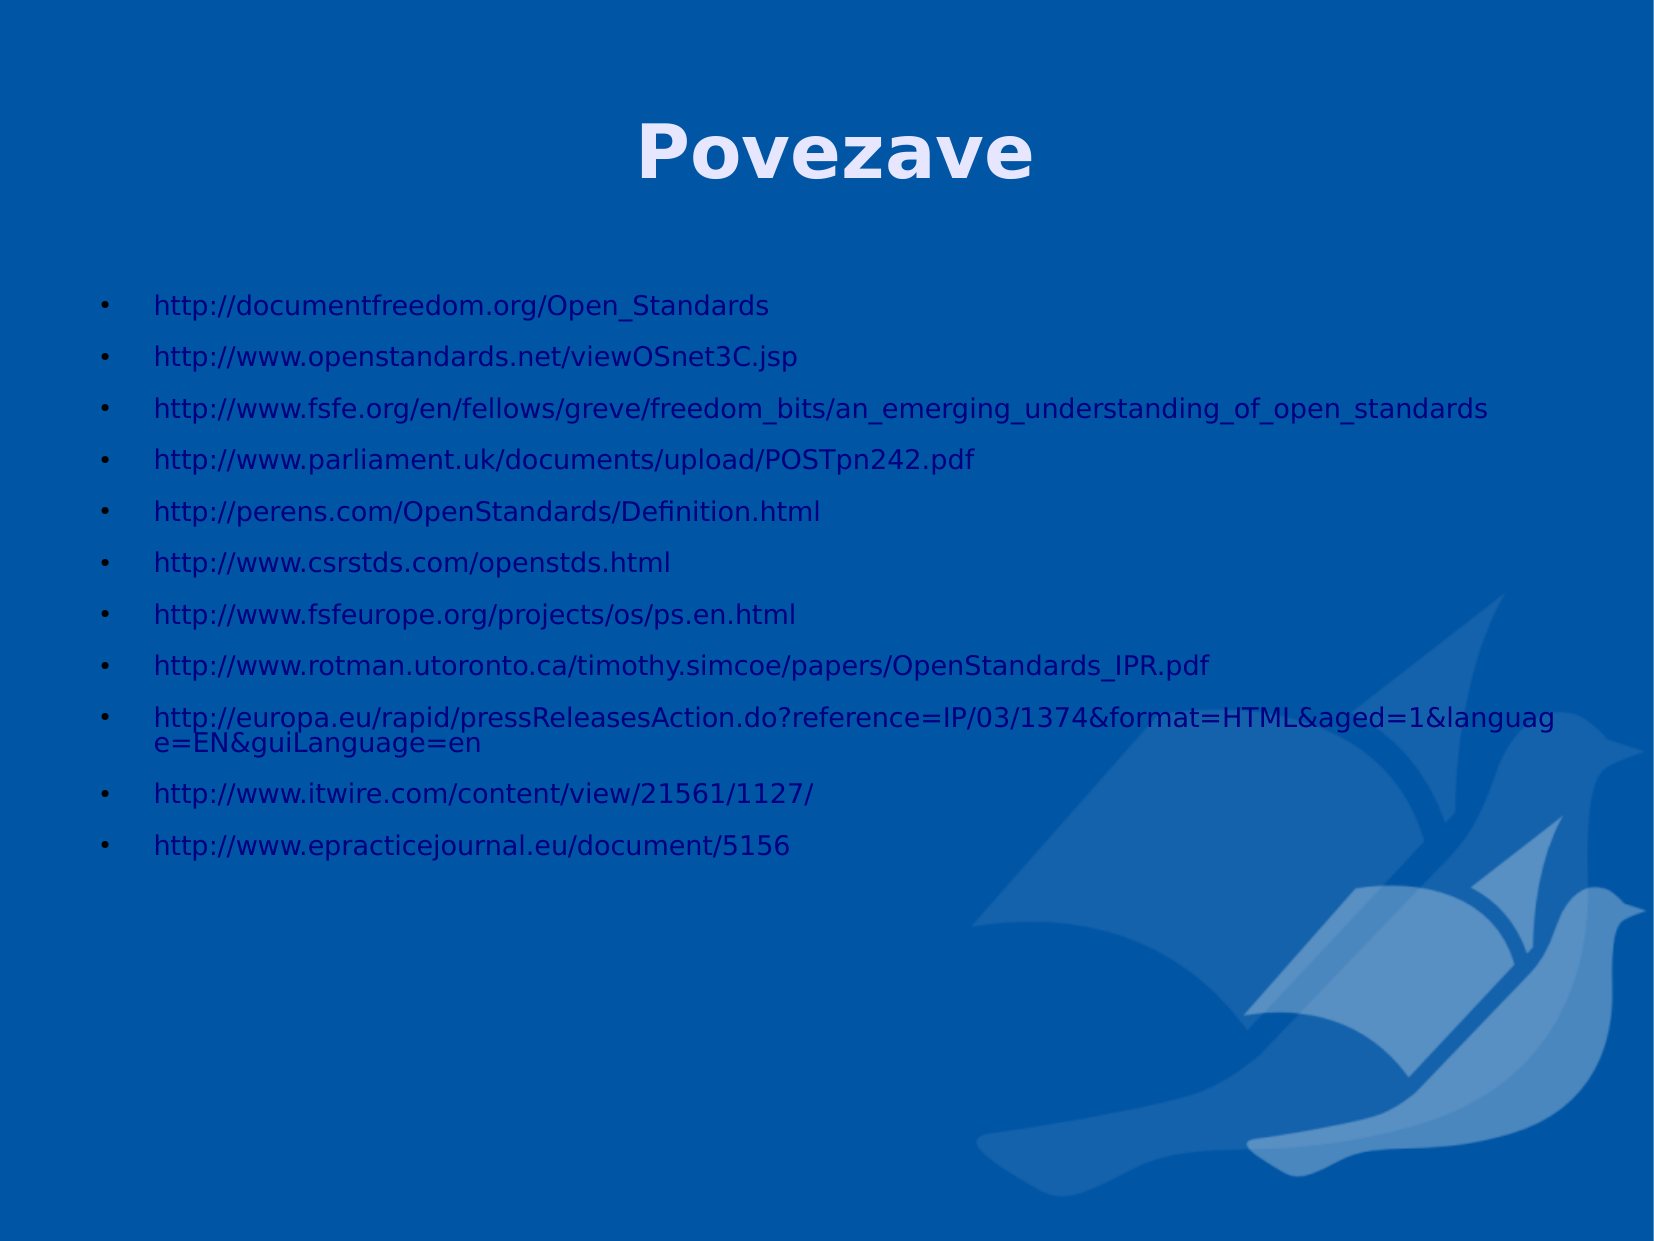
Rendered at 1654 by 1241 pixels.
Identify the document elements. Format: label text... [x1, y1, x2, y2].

list http://documentfreedom.org/Open_Standards http://www.openstandards.net/viewOSnet3C.jsp http://www.fsfe.org/en/fellows/greve/freedom_bits/an_emerging_understanding_of_open_standards http://www.parliament.uk/documents/upload/POSTpn242.pdf http://perens.com/OpenStandards/Definition.html http://www.csrstds.com/openstds.html http://www.fsfeurope.org/projects/os/ps.en.html http://www.rotman.utoronto.ca/timothy.simcoe/papers/OpenStandards_IPR.pdf http://europa.eu/rapid/pressReleasesAction.do?reference=IP/03/1374&format=HTML&aged=1&language=EN&guiLanguage=en http://www.itwire.com/content/view/21561/1127/ http://www.epracticejournal.eu/document/5156 [82, 290, 1571, 1109]
picture [0, 0, 1654, 1241]
title Povezave [82, 49, 1571, 257]
